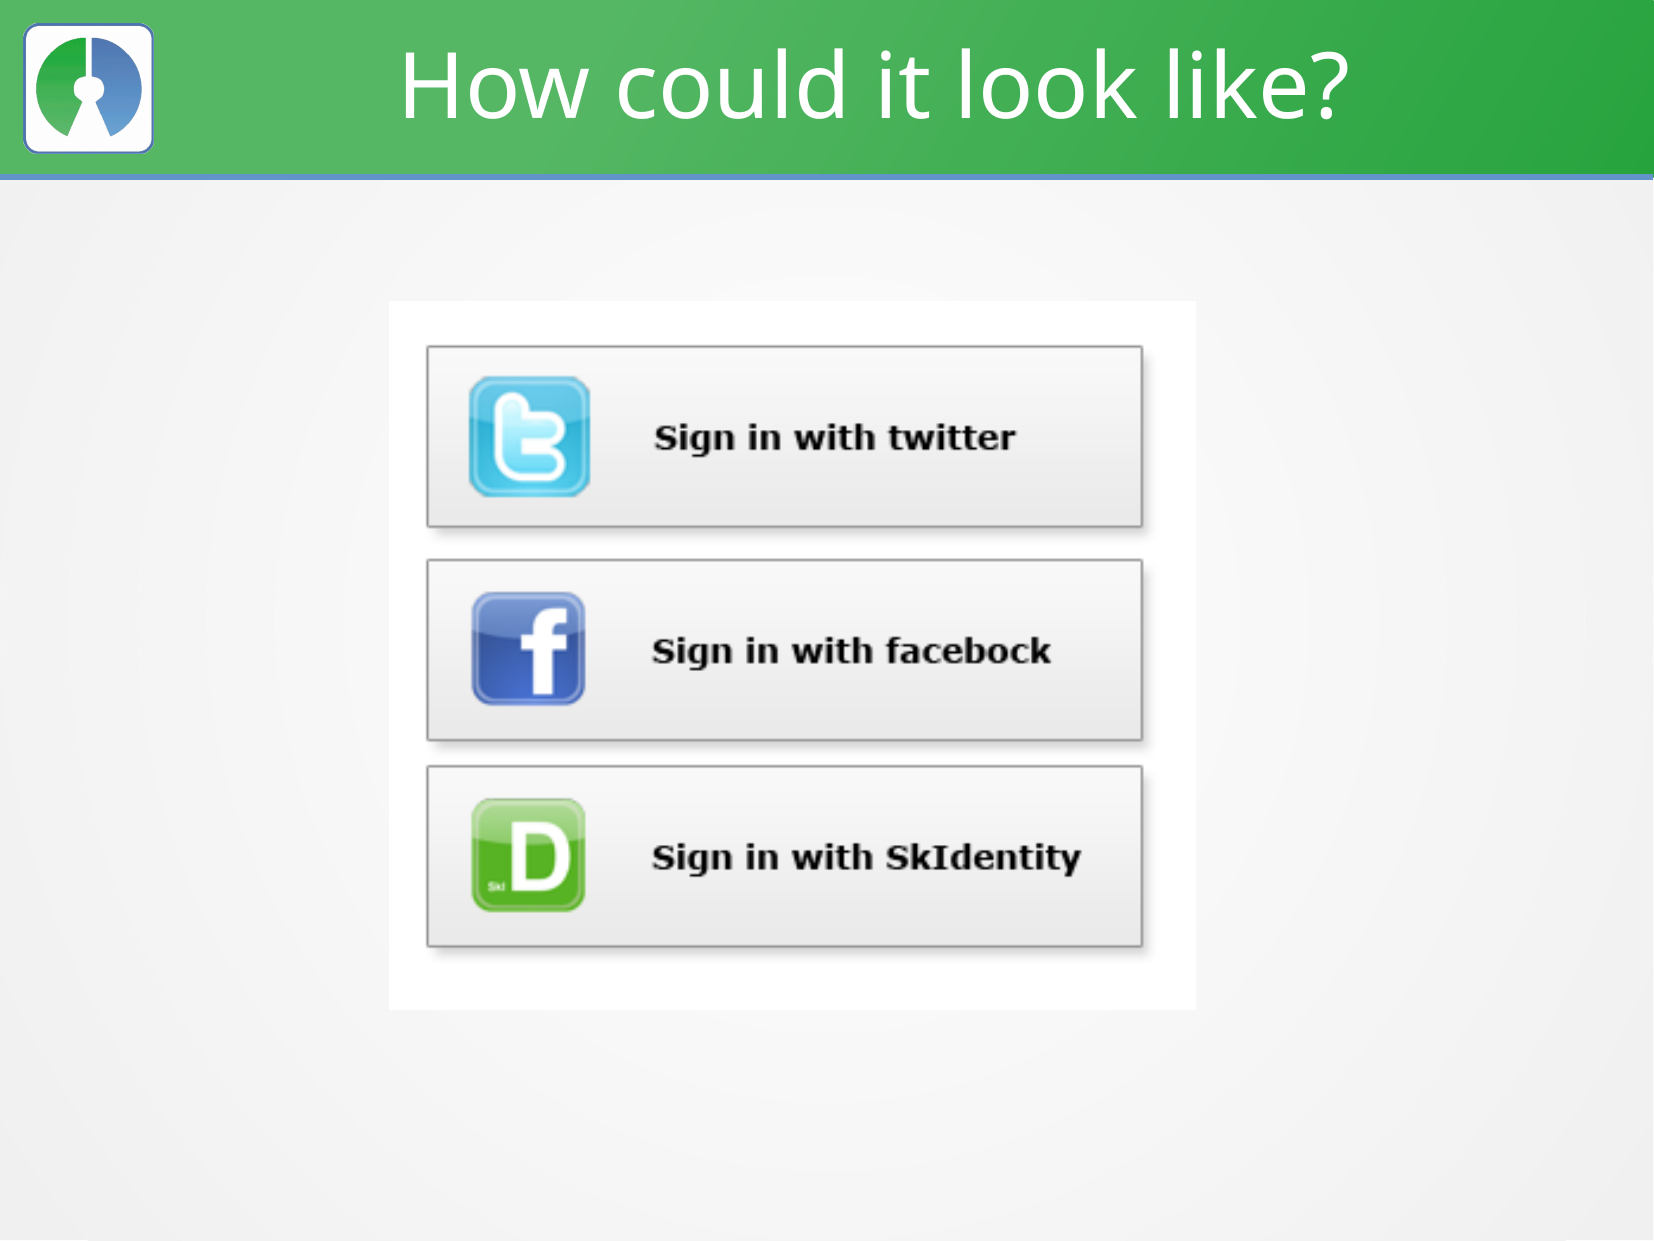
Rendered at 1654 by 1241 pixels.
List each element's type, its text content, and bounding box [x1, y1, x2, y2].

picture [23, 23, 154, 154]
picture [389, 301, 1196, 1010]
title How could it look like? [177, 11, 1571, 154]
